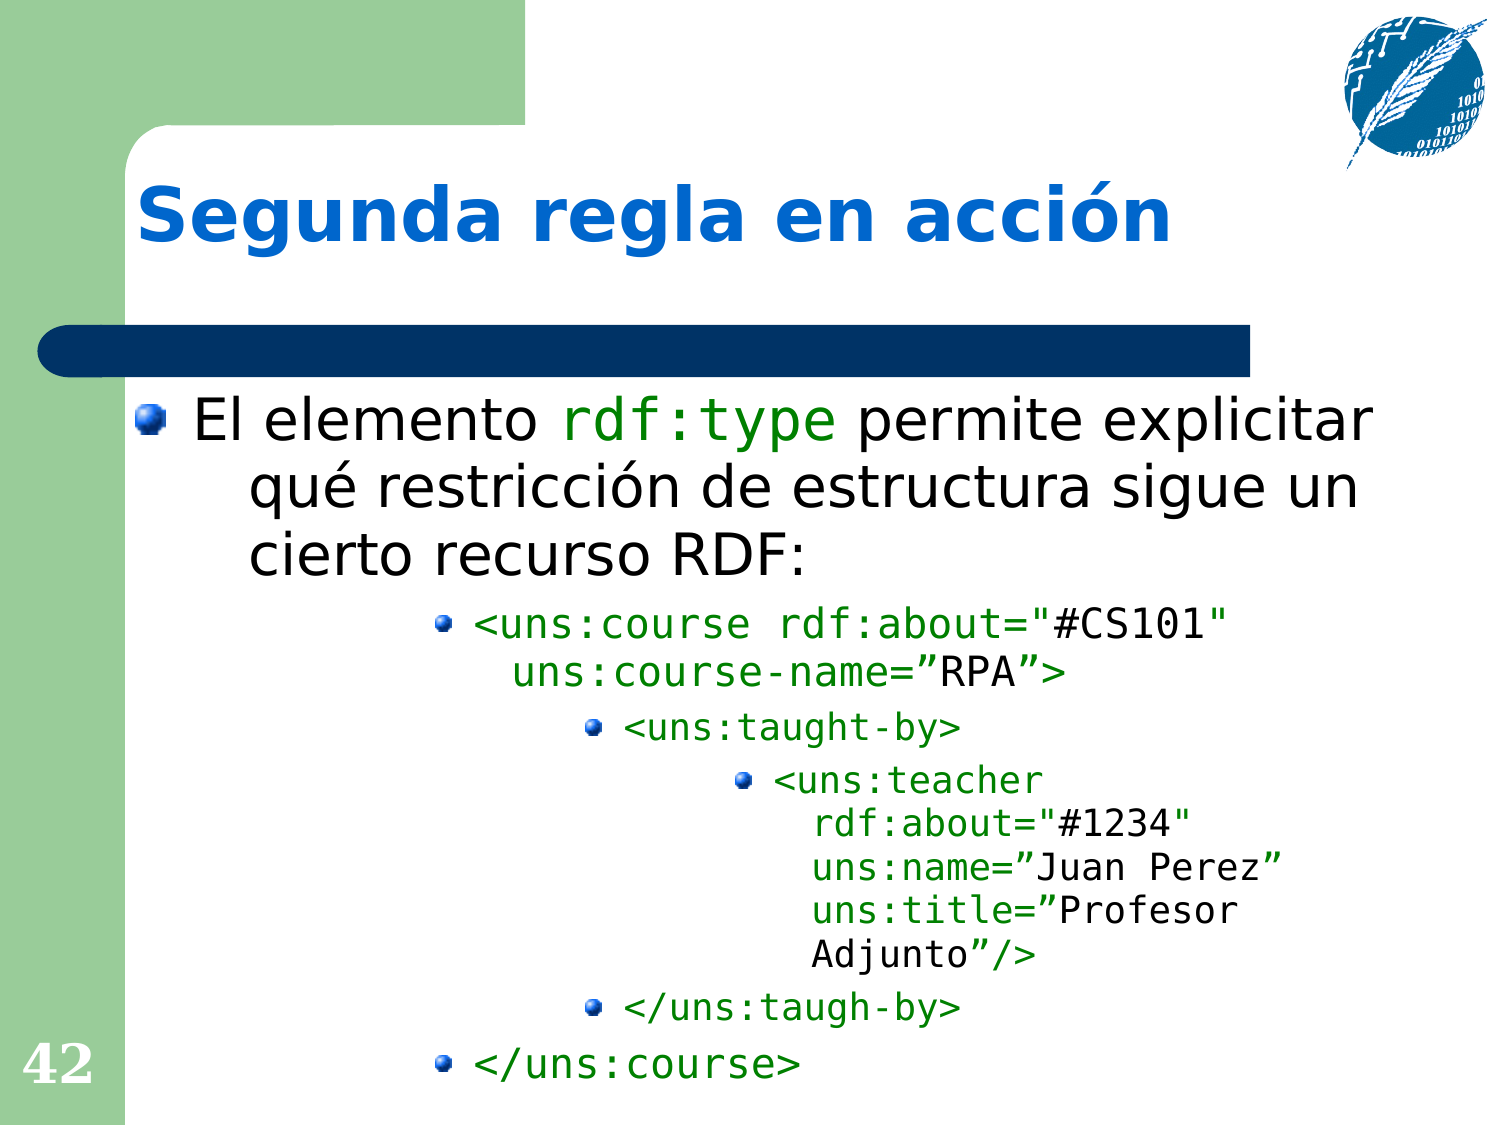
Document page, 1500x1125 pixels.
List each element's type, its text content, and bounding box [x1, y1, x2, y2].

picture [1341, 15, 1487, 172]
title Segunda regla en acción [135, 135, 1412, 301]
picture [1427, 138, 1431, 148]
list El elemento rdf:type permite explicitar qué restricción de estructura sigue un cierto recurso RDF: <uns:course rdf:about="#CS101" uns:course-name=”RPA”> <uns:taught-by> <uns:teacher rdf:about="#1234" uns:name=”Juan Perez” uns:title=”Profesor Adjunto”/> </uns:taugh-by> </uns:course> [135, 385, 1398, 1107]
picture [1433, 139, 1440, 147]
picture [1416, 140, 1425, 149]
picture [1436, 127, 1450, 136]
